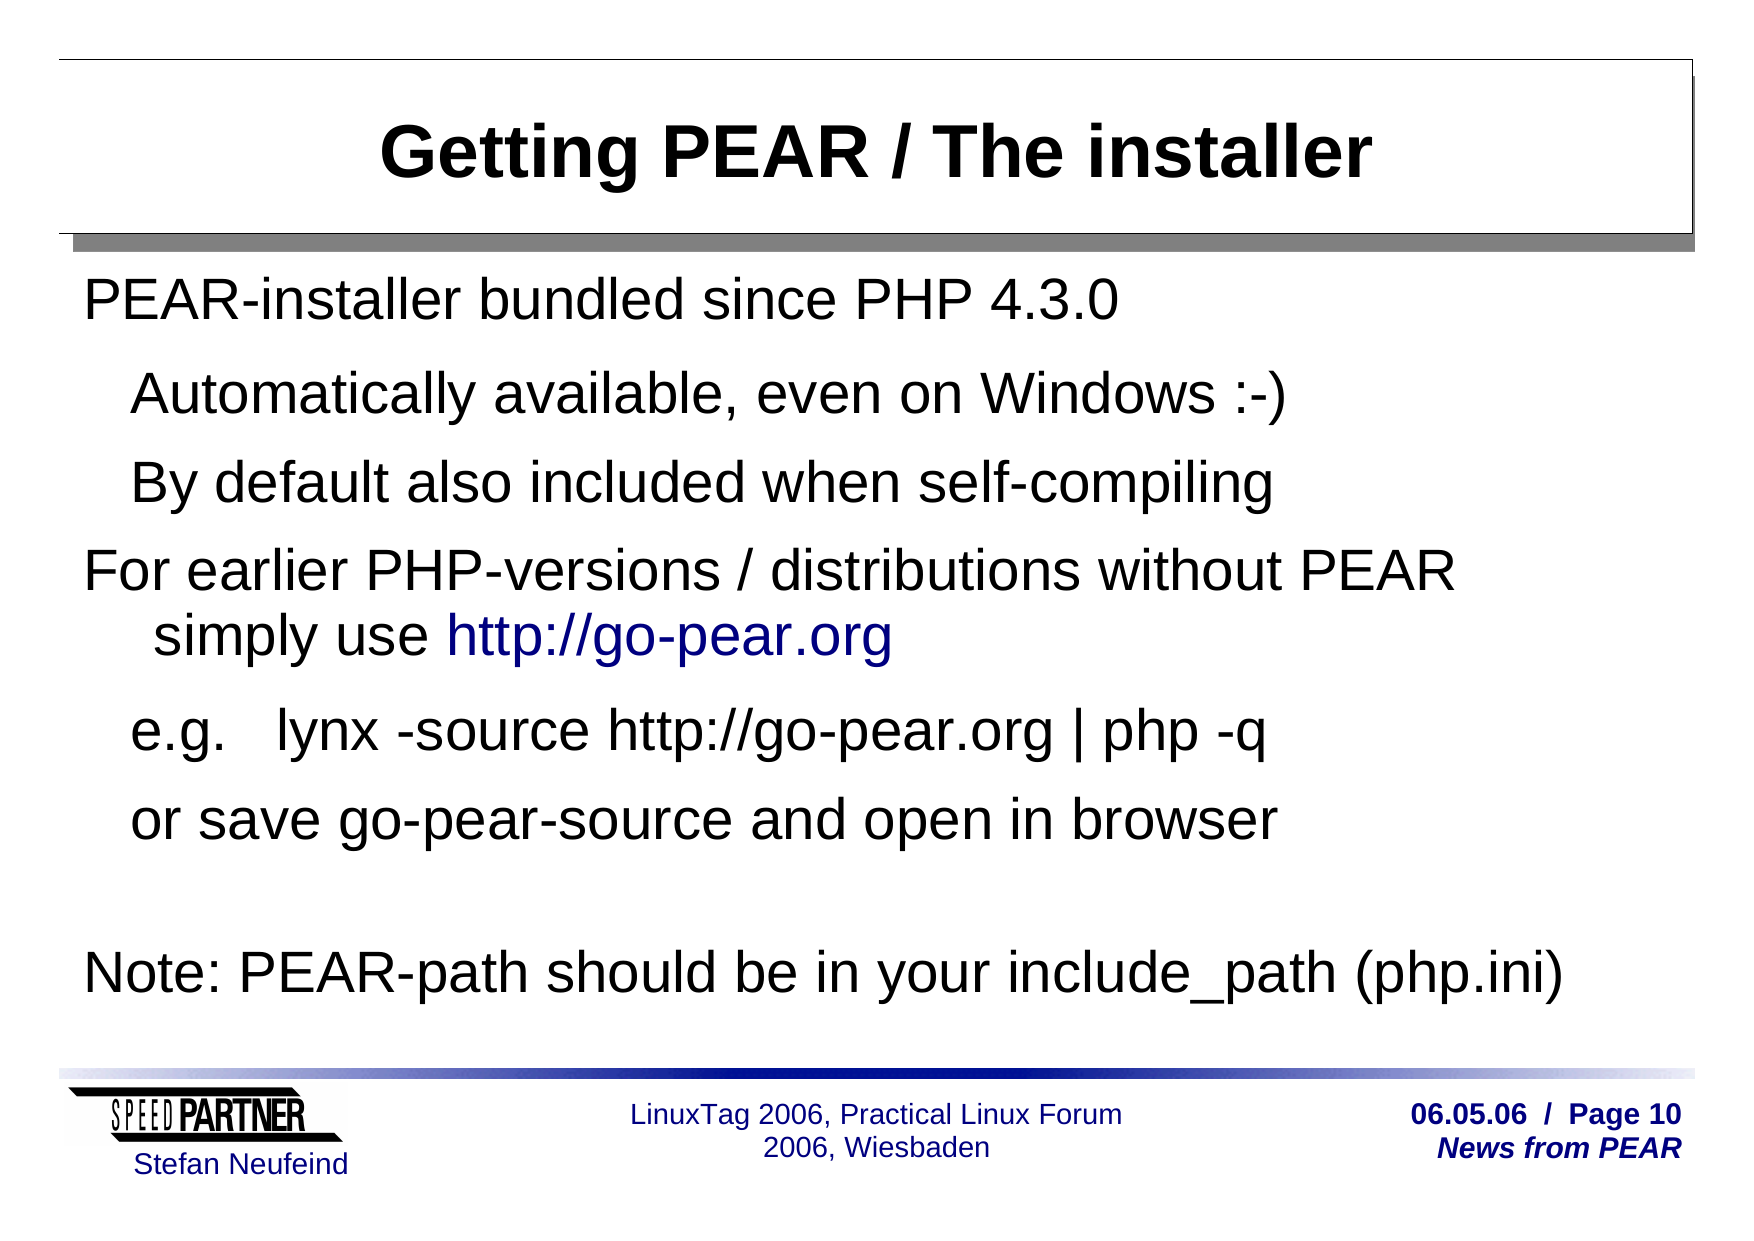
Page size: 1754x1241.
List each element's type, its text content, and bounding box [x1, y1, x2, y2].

title Getting PEAR / The installer [59, 59, 1695, 244]
list PEAR-installer bundled since PHP 4.3.0 Automatically available, even on Windows :-) By default also included when self-compiling For earlier PHP-versions / distributions without PEAR simply use http://go-pear.org e.g. lynx -source http://go-pear.org | php -q or save go-pear-source and open in browser Note: PEAR-path should be in your include_path (php.ini) [71, 266, 1695, 1049]
picture [64, 1082, 348, 1146]
picture [59, 1068, 1695, 1079]
